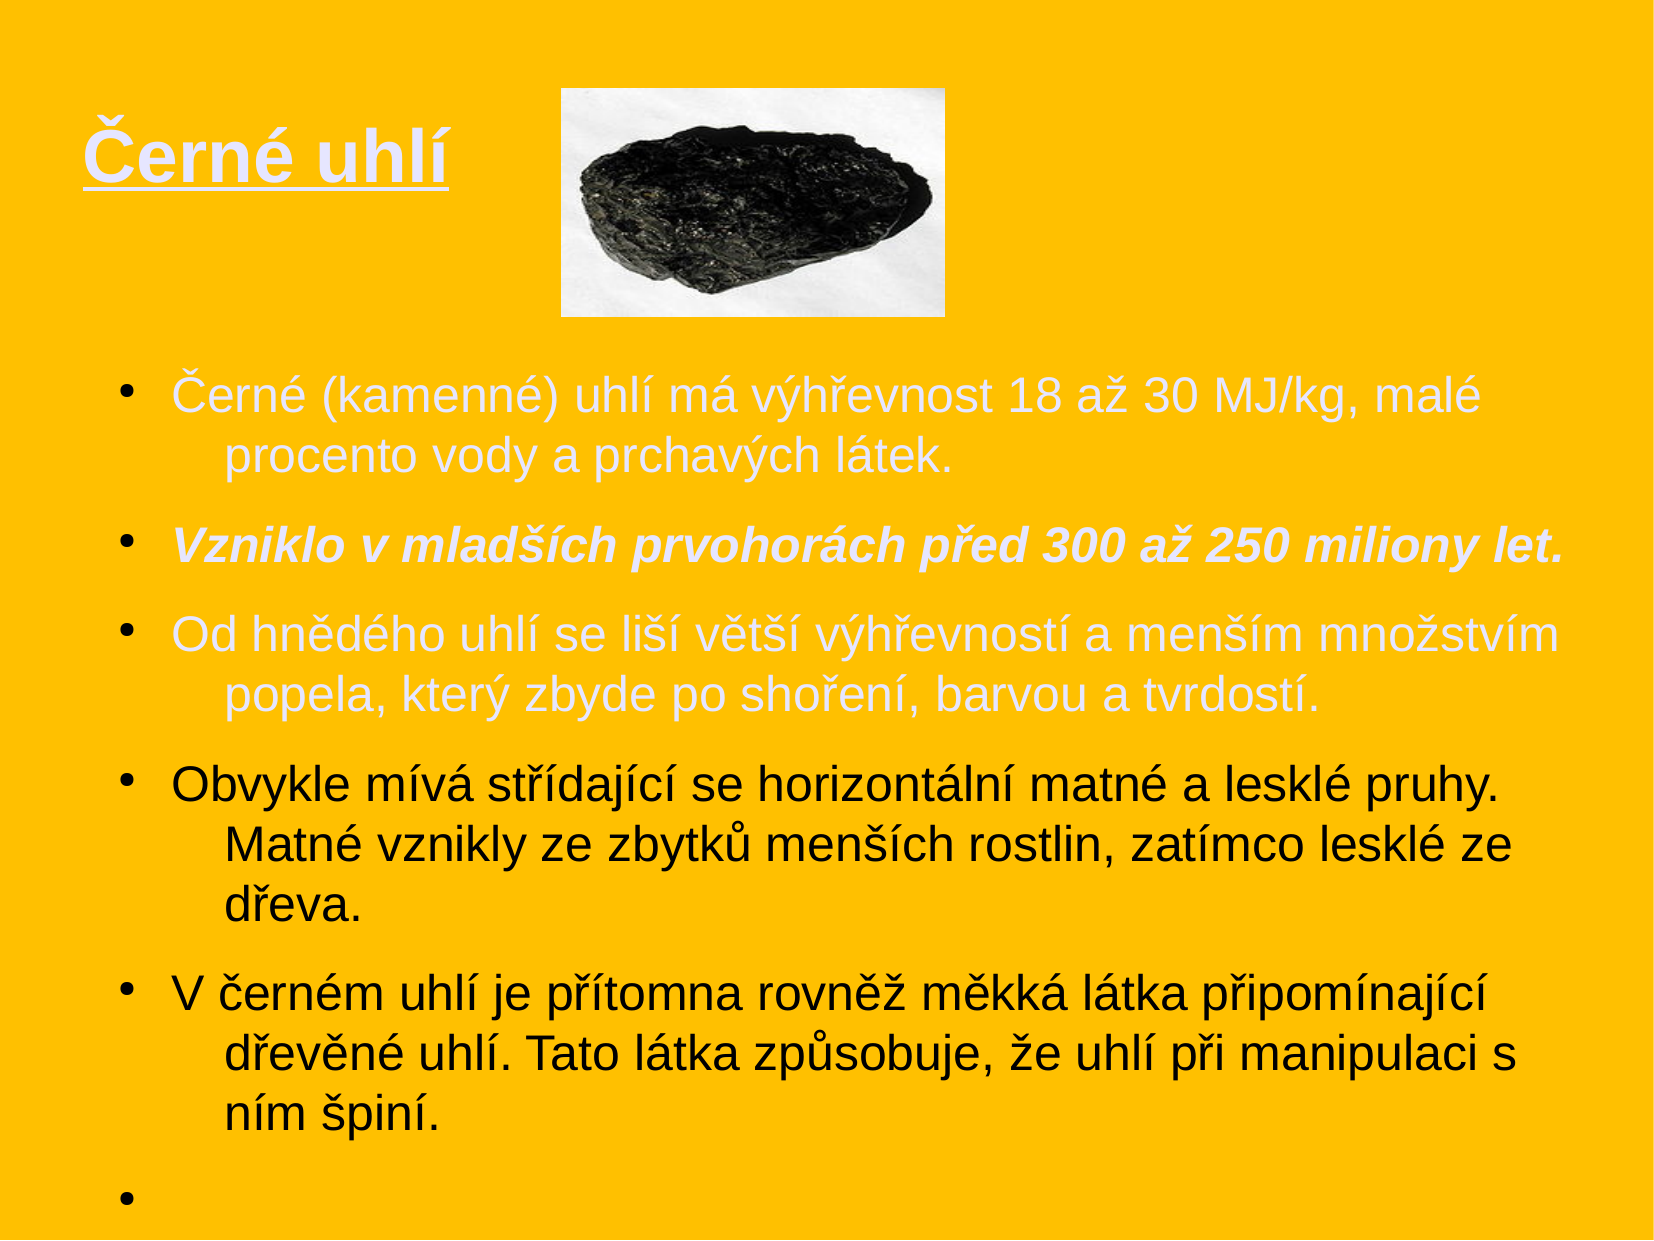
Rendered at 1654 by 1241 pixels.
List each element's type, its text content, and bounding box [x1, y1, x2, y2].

picture [561, 257, 945, 317]
list Černé (kamenné) uhlí má výhřevnost 18 až 30 MJ/kg, malé procento vody a prchavých látek. Vzniklo v mladších prvohorách před 300 až 250 miliony let. Od hnědého uhlí se liší větší výhřevností a menším množstvím popela, který zbyde po shoření, barvou a tvrdostí. Obvykle mívá střídající se horizontální matné a lesklé pruhy. Matné vznikly ze zbytků menších rostlin, zatímco lesklé ze dřeva. V černém uhlí je přítomna rovněž měkká látka připomínající dřevěné uhlí. Tato látka způsobuje, že uhlí při manipulaci s ním špiní. [82, 362, 1571, 1182]
title Černé uhlí [82, 49, 1571, 257]
